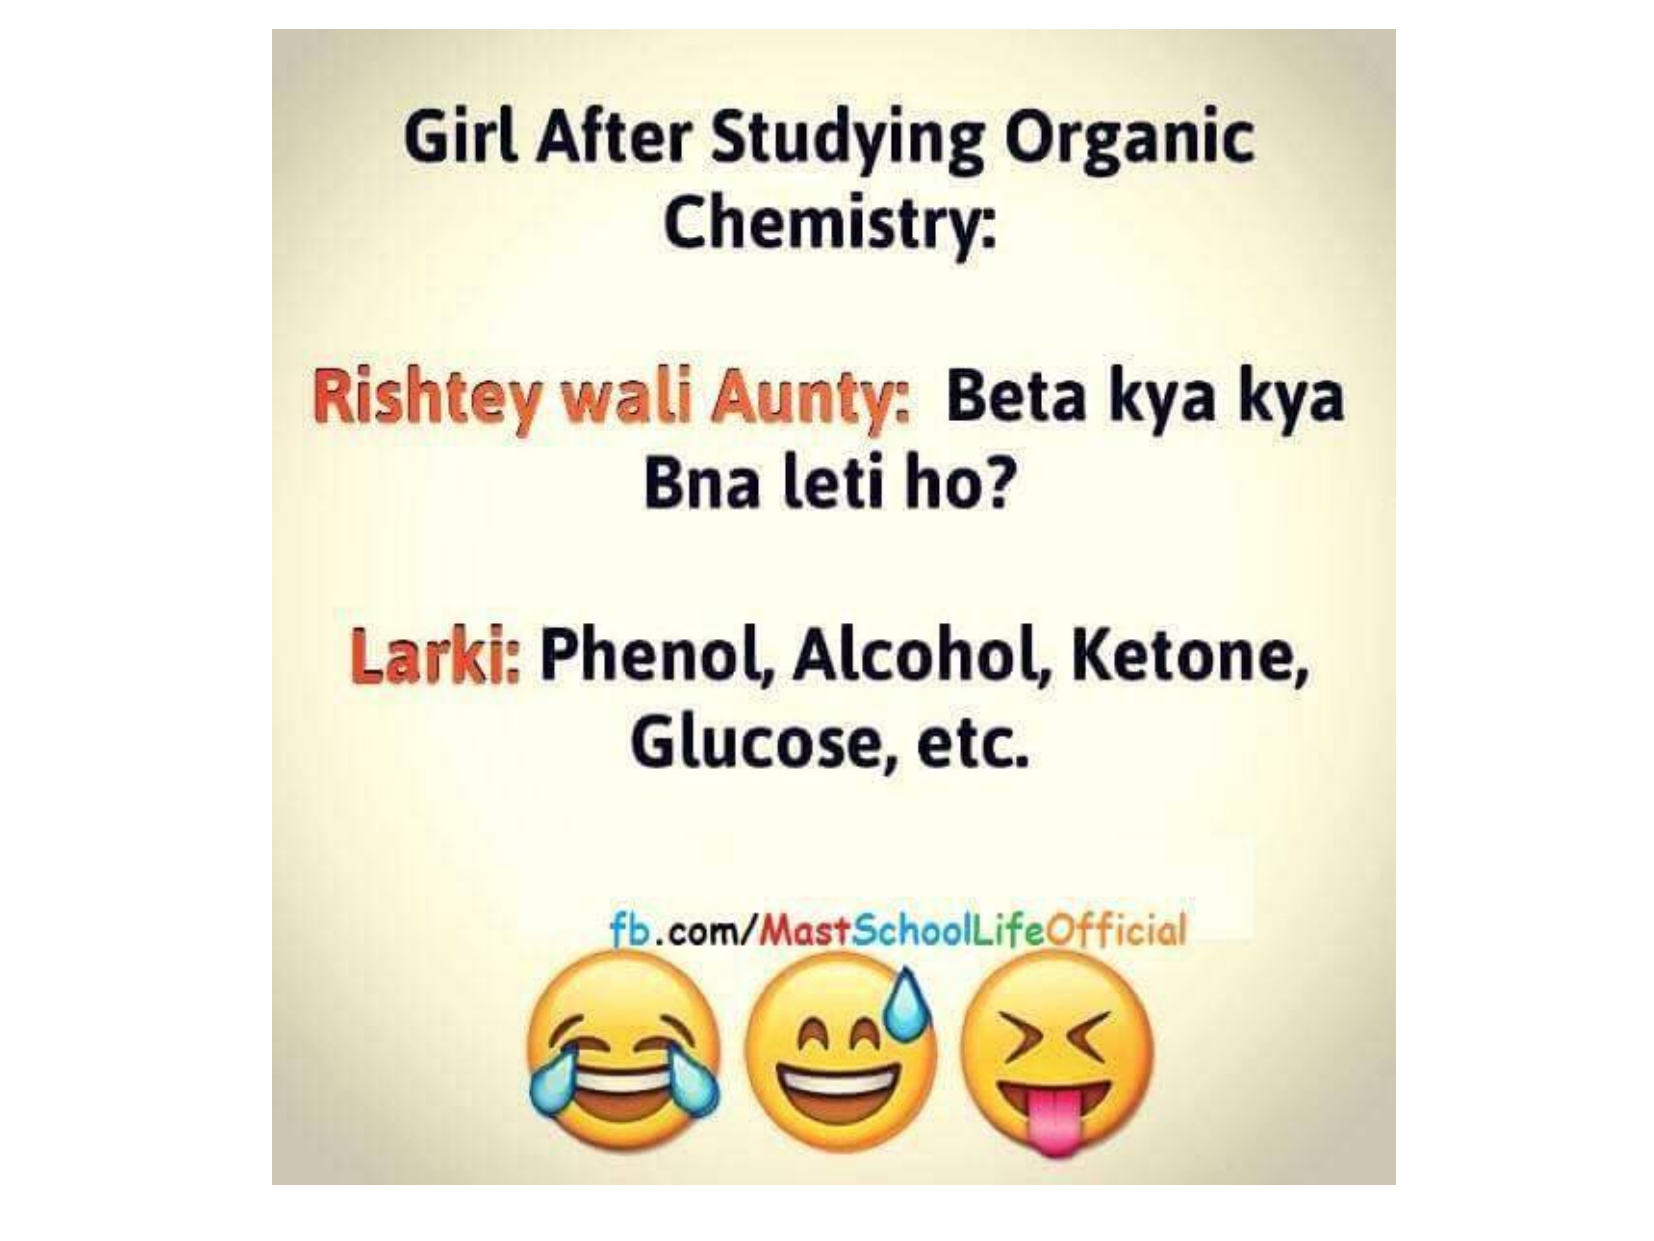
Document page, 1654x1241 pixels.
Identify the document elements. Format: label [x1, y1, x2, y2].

picture [272, 29, 1396, 1186]
